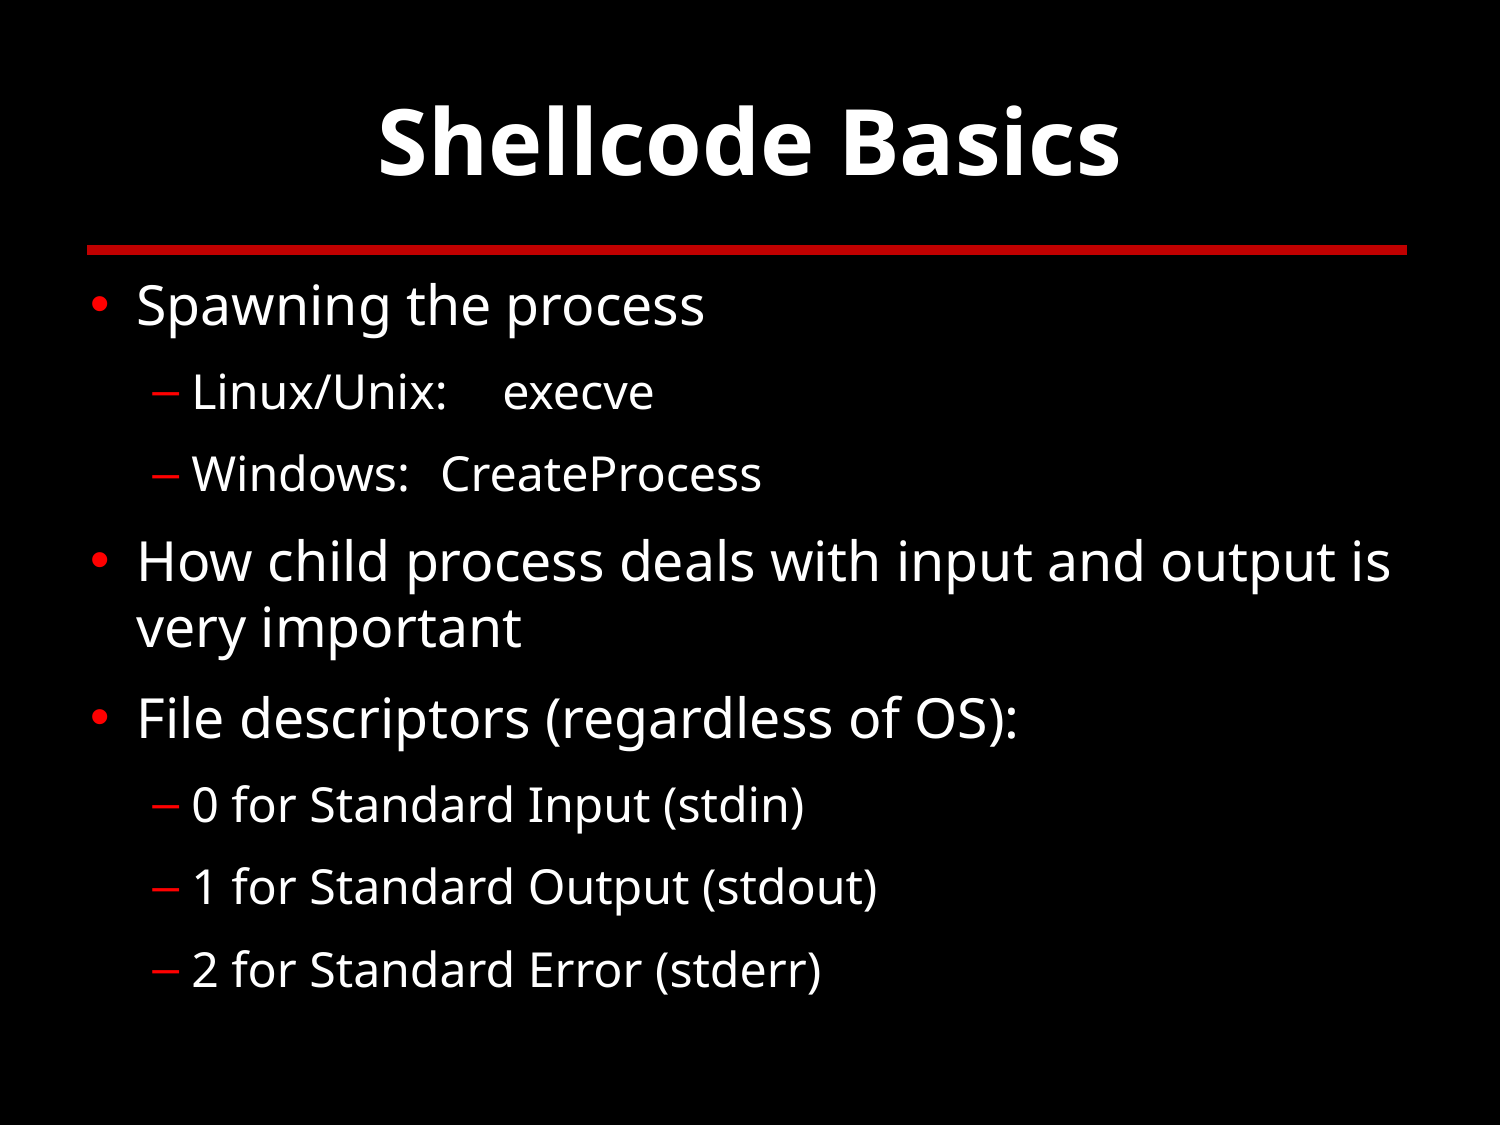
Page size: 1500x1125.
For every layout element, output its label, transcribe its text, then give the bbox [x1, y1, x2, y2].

title Shellcode Basics [75, 45, 1425, 233]
list Spawning the process Linux/Unix: execve Windows: CreateProcess How child process deals with input and output is very important File descriptors (regardless of OS): 0 for Standard Input (stdin) 1 for Standard Output (stdout) 2 for Standard Error (stderr) [75, 262, 1425, 1005]
